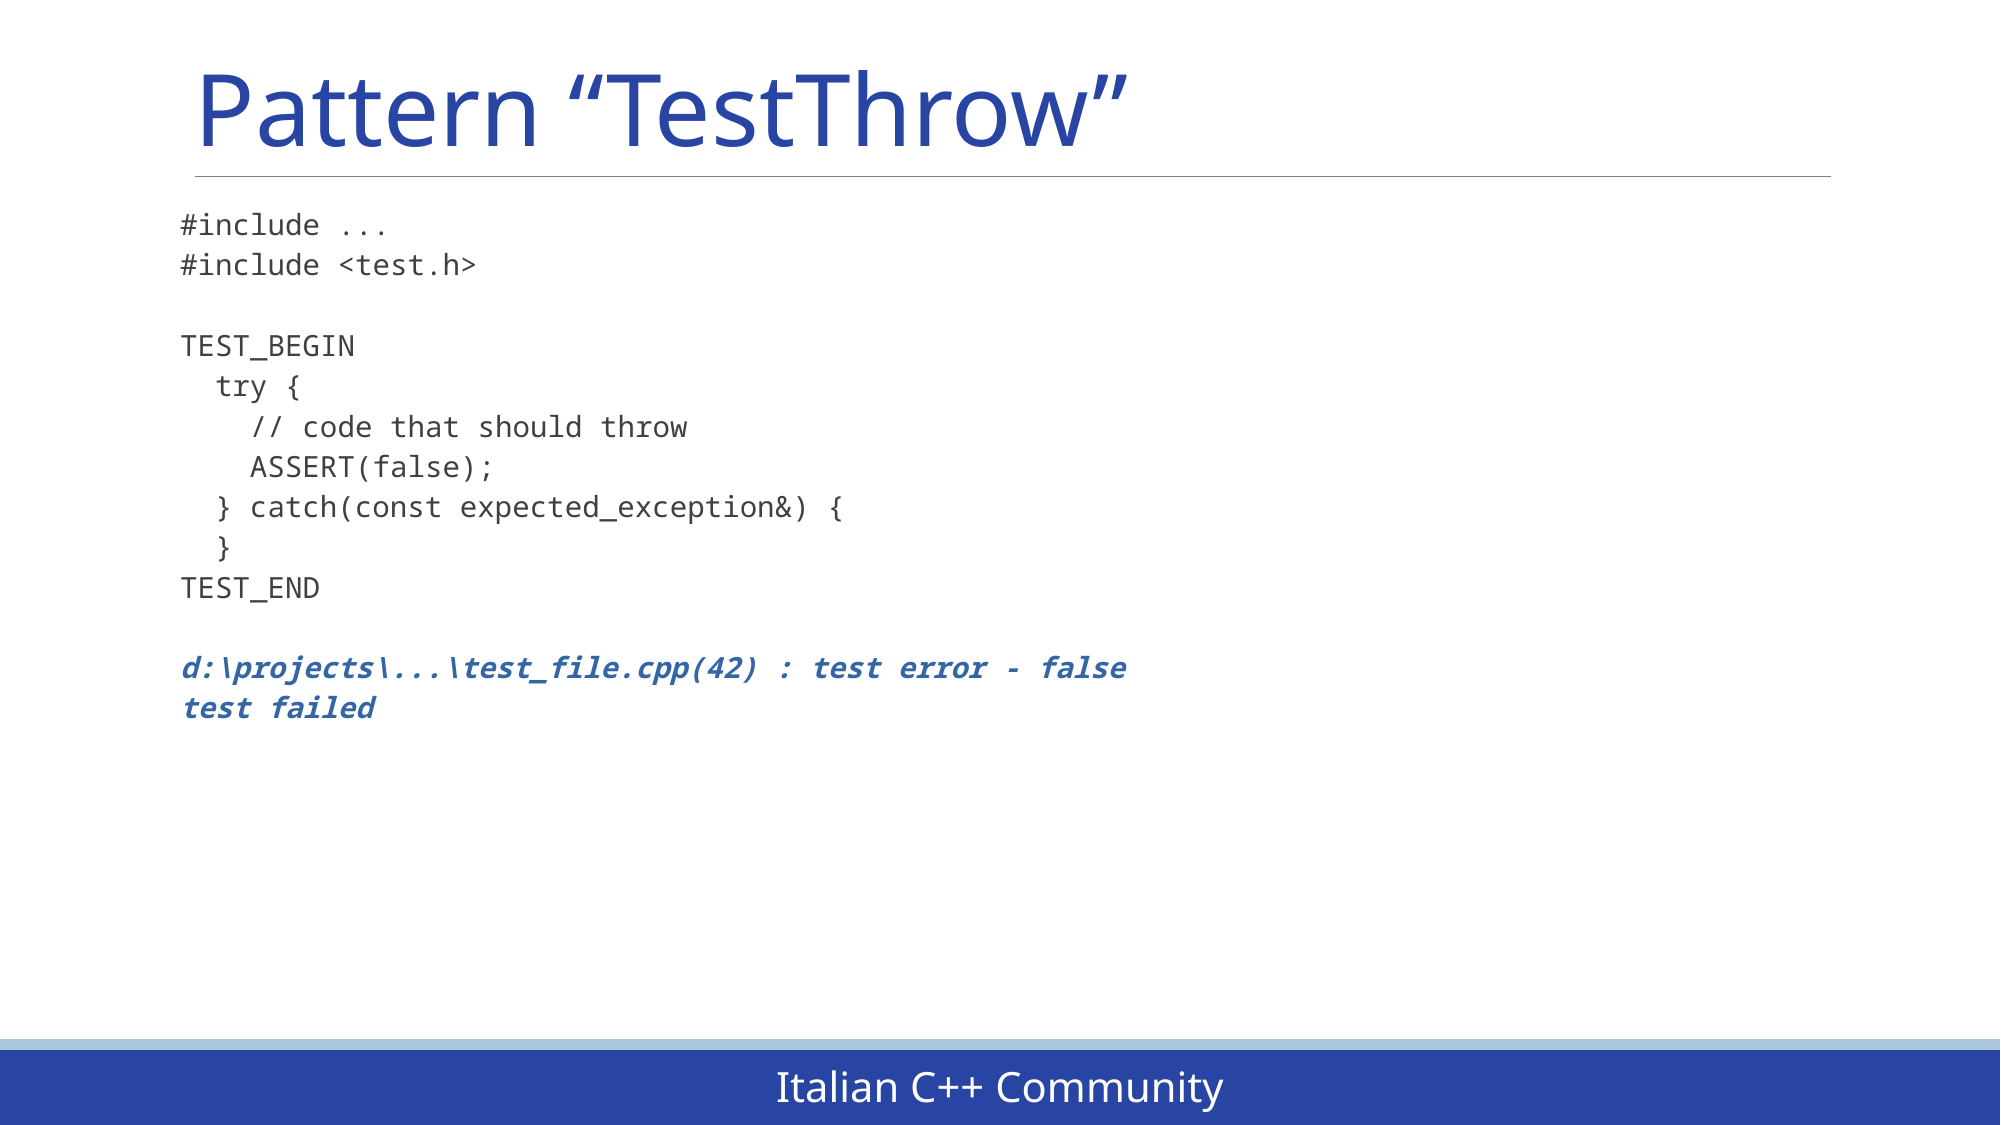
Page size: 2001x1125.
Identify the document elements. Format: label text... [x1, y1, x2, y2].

list #include ... #include <test.h> TEST_BEGIN try { // code that should throw ASSERT(false); } catch(const expected_exception&) { } TEST_END d:\projects\...\test_file.cpp(42) : test error - false test failed [179, 202, 1830, 1011]
title Pattern “TestThrow” [179, 2, 1830, 175]
